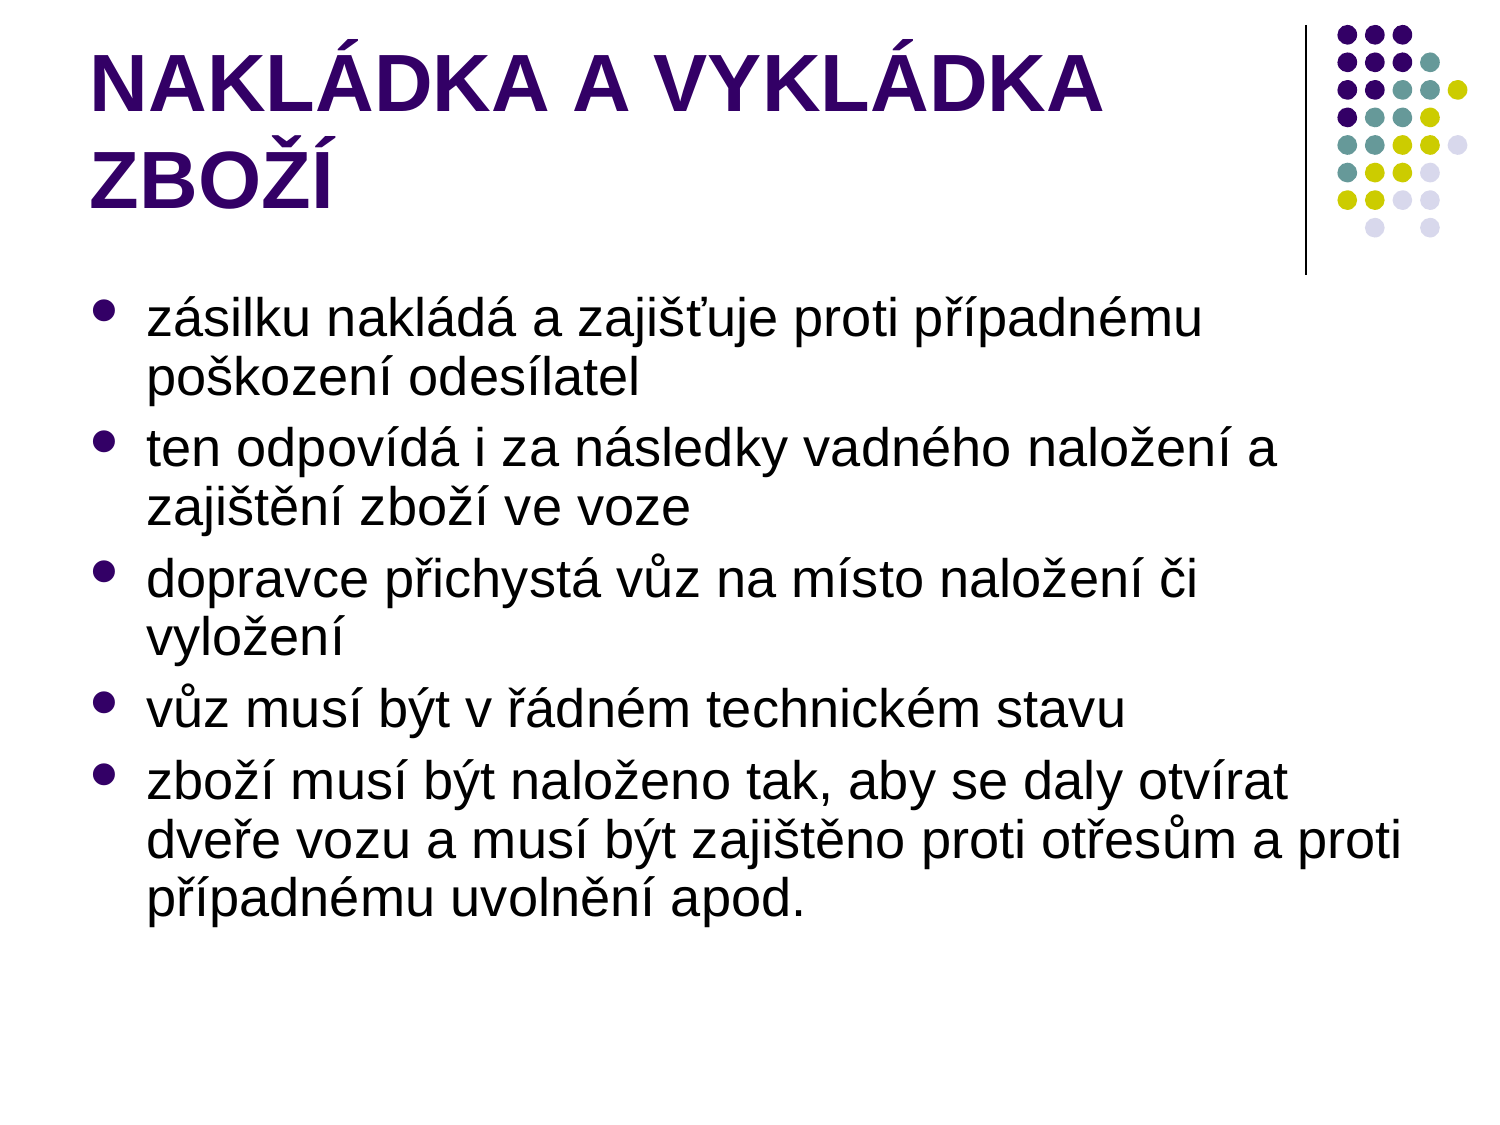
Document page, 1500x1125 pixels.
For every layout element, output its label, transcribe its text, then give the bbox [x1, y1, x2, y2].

title NAKLÁDKA A VYKLÁDKA ZBOŽÍ [74, 20, 1313, 233]
list zásilku nakládá a zajišťuje proti případnému poškození odesílatel ten odpovídá i za následky vadného naložení a zajištění zboží ve voze dopravce přichystá vůz na místo naložení či vyložení vůz musí být v řádném technickém stavu zboží musí být naloženo tak, aby se daly otvírat dveře vozu a musí být zajištěno proti otřesům a proti případnému uvolnění apod. [75, 282, 1426, 1006]
